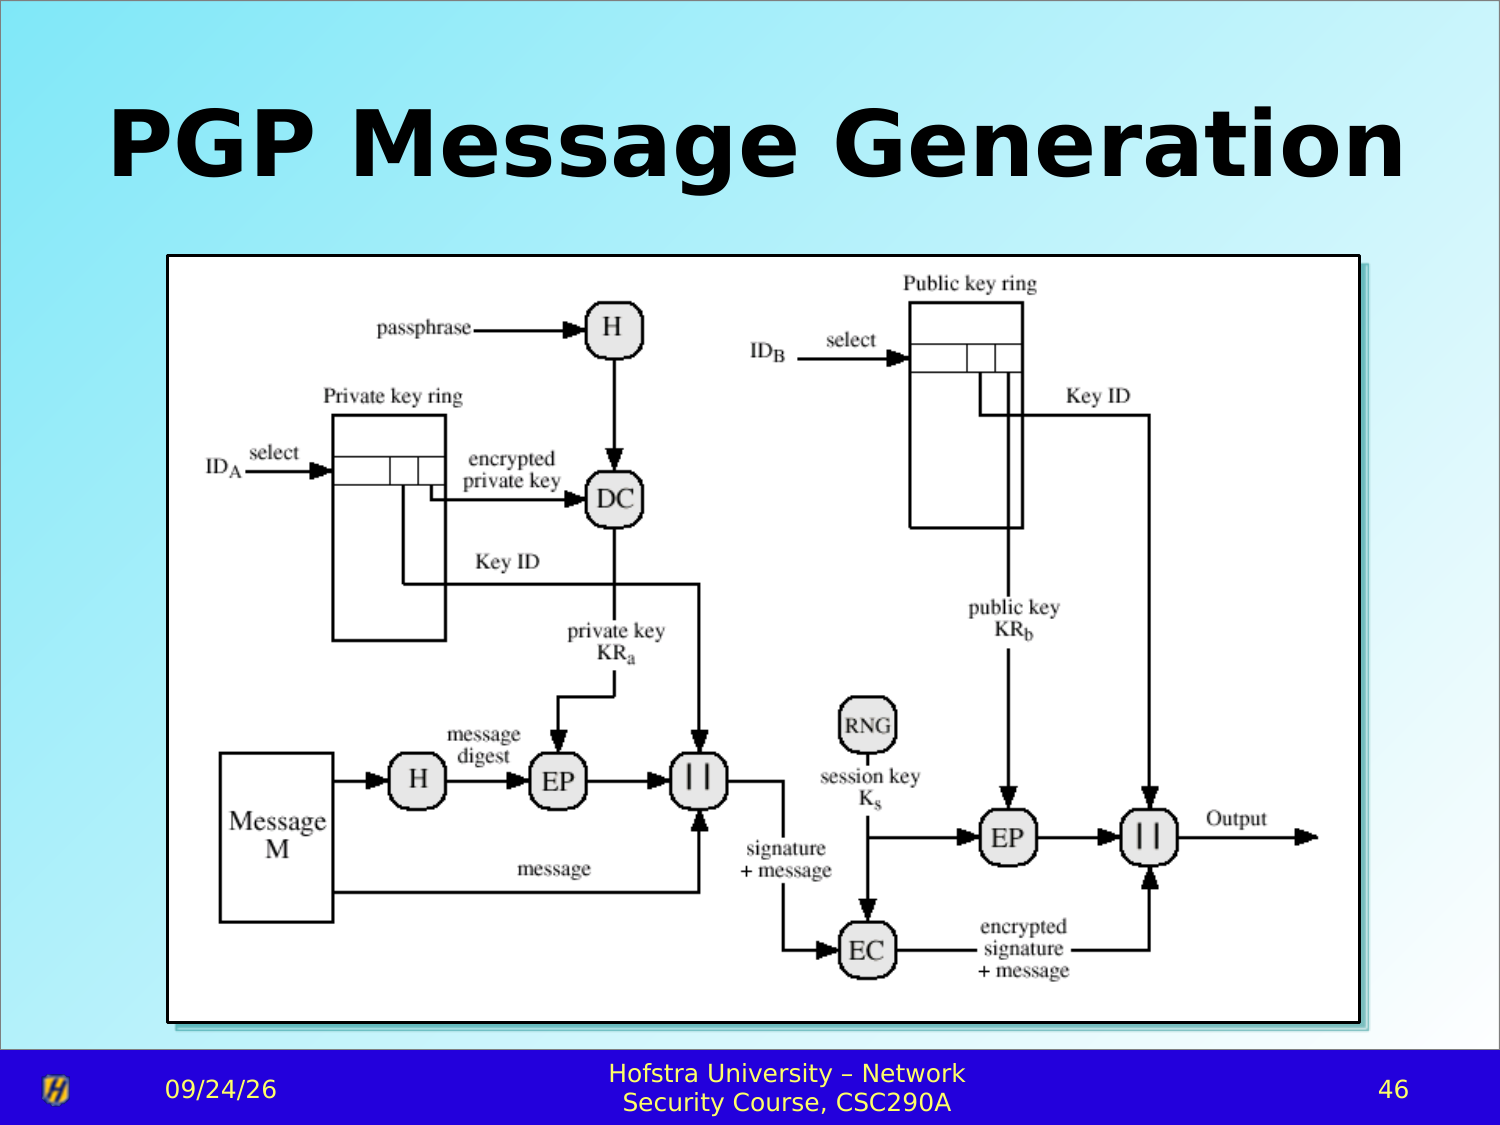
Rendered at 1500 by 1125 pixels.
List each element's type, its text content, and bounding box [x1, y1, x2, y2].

picture [37, 1072, 76, 1110]
picture [169, 256, 1359, 1021]
title PGP Message Generation [82, 80, 1433, 206]
